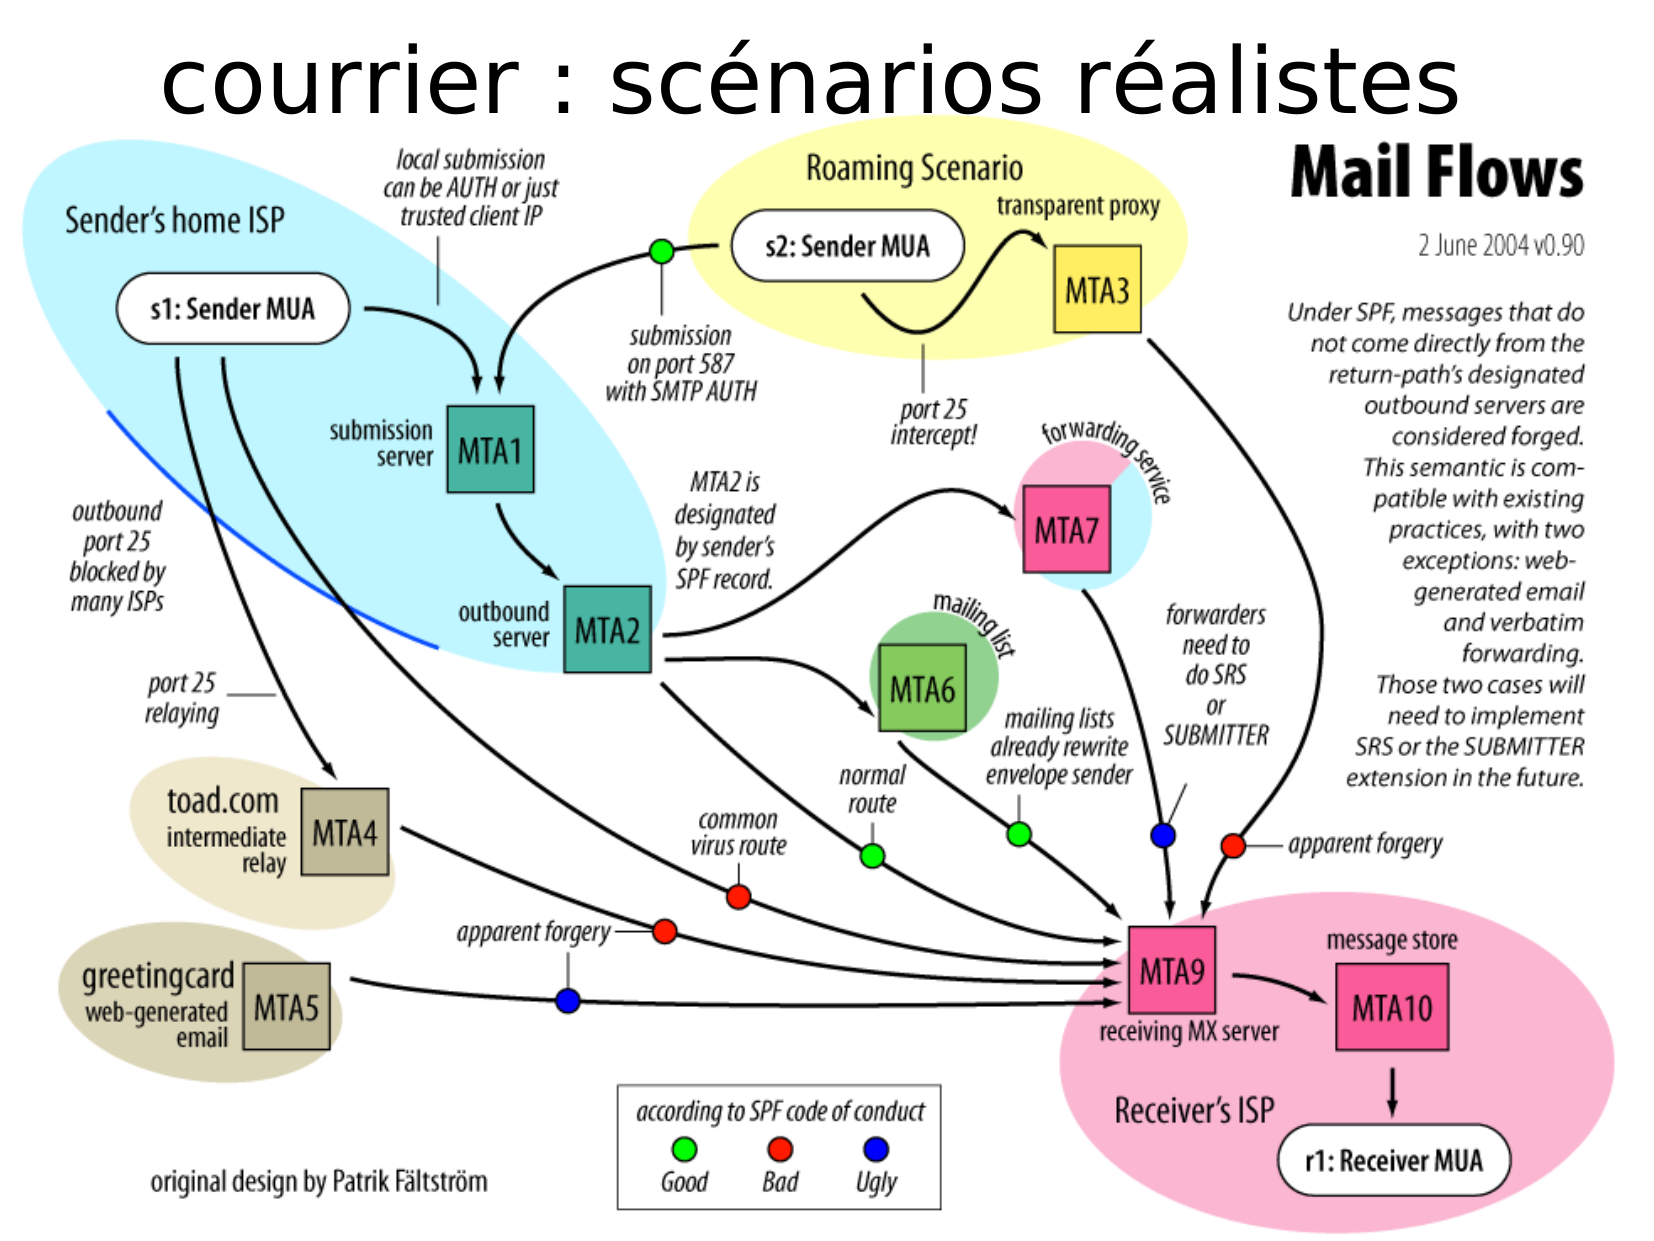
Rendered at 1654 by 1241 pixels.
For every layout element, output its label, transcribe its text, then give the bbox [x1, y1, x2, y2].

title courrier : scénarios réalistes [121, 17, 1504, 143]
picture [0, 27, 1654, 1241]
